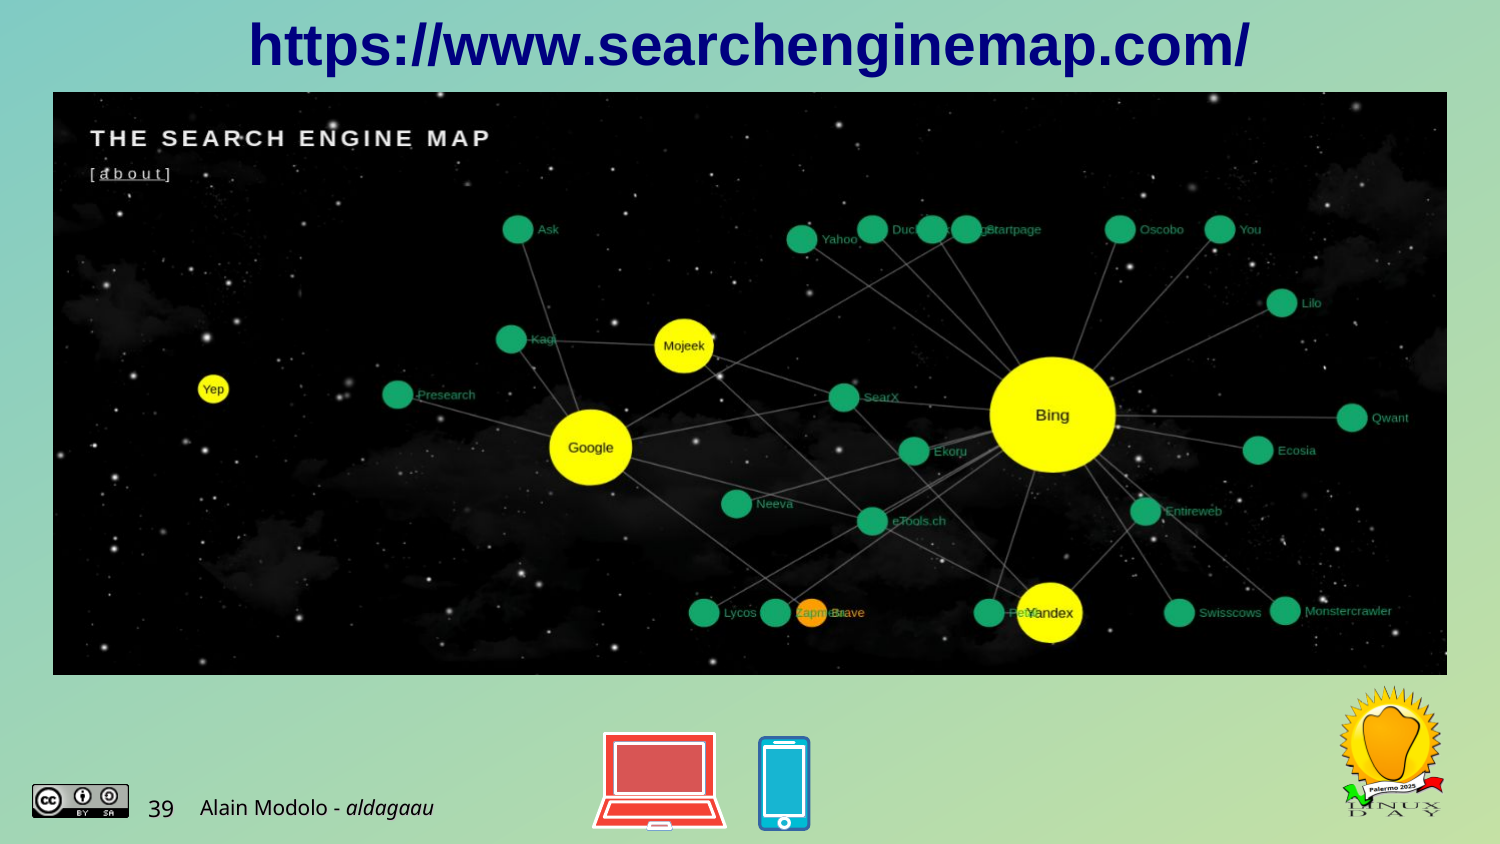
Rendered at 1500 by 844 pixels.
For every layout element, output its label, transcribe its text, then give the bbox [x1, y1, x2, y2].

text_box [759, 737, 809, 830]
text_box [593, 733, 726, 829]
picture [32, 784, 129, 818]
title https://www.searchenginemap.com/ [190, 4, 1310, 85]
picture [53, 92, 1500, 844]
